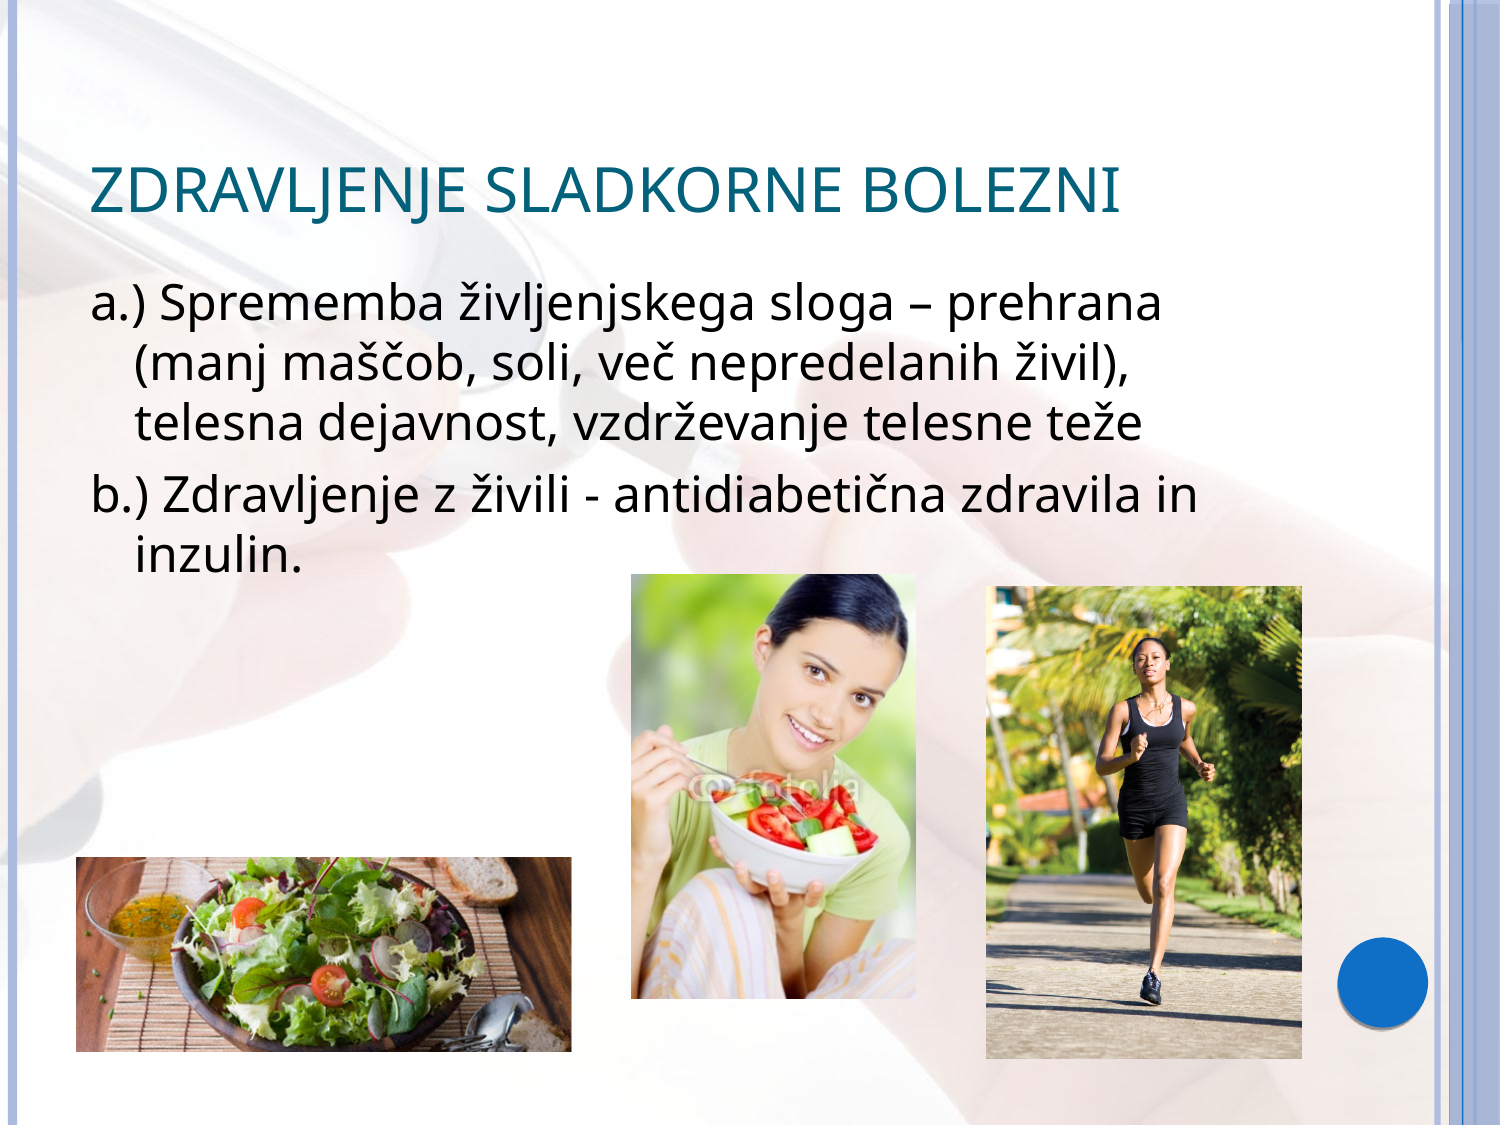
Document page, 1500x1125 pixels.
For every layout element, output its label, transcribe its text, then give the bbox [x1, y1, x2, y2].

title Zdravljenje sladkorne bolezni [75, 45, 1300, 233]
list a.) Sprememba življenjskega sloga – prehrana (manj maščob, soli, več nepredelanih živil), telesna dejavnost, vzdrževanje telesne teže b.) Zdravljenje z živili - antidiabetična zdravila in inzulin. [75, 262, 1300, 1062]
picture [0, 0, 7, 1125]
picture [1441, 0, 1449, 1125]
picture [18, 0, 1434, 1125]
